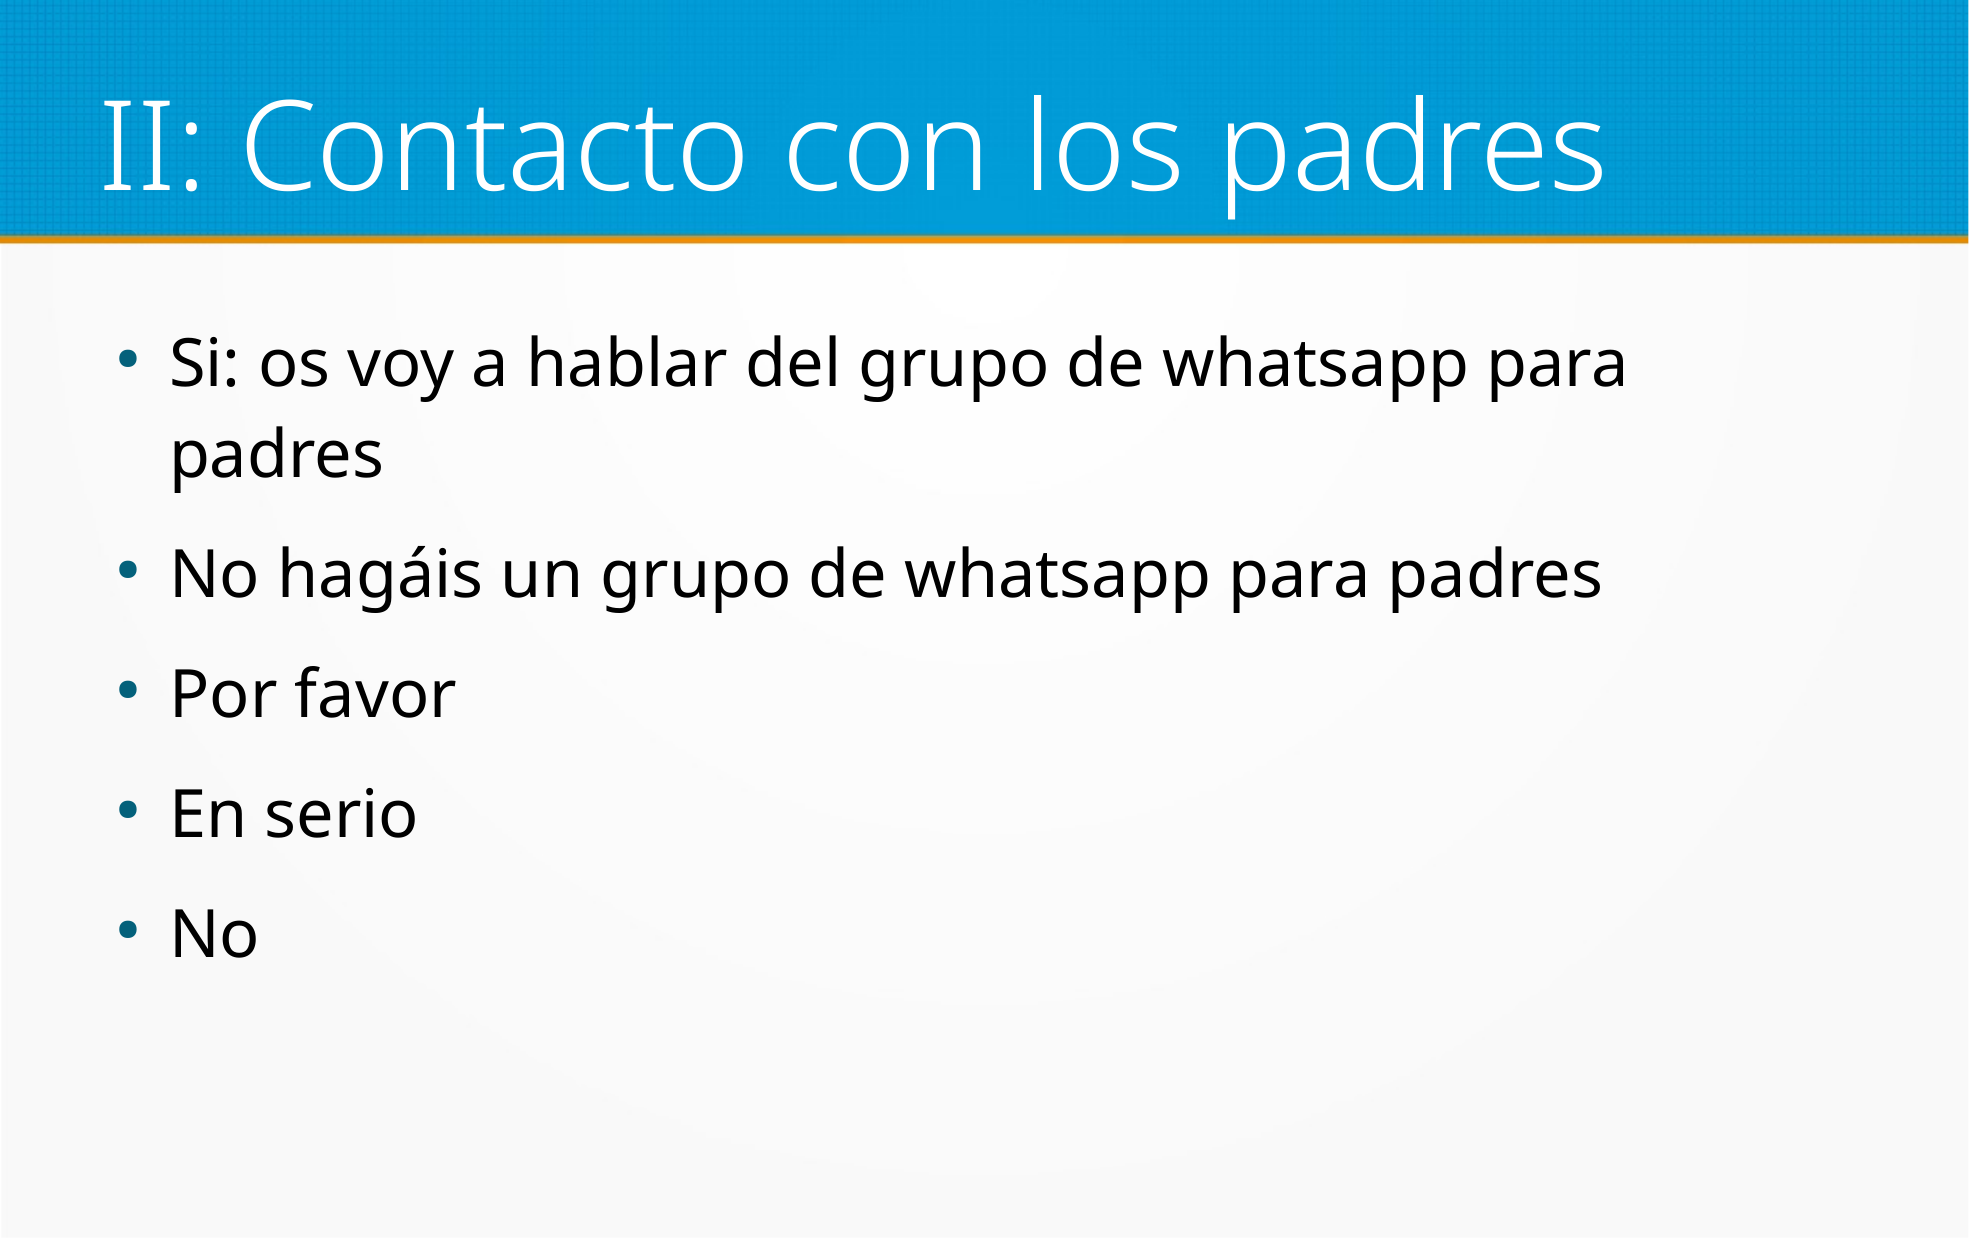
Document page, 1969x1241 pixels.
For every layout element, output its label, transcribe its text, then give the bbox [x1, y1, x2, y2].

list Si: os voy a hablar del grupo de whatsapp para padres No hagáis un grupo de whatsapp para padres Por favor En serio No [98, 315, 1861, 1081]
title II: Contacto con los padres [98, 19, 1870, 227]
picture [0, 233, 1969, 1241]
